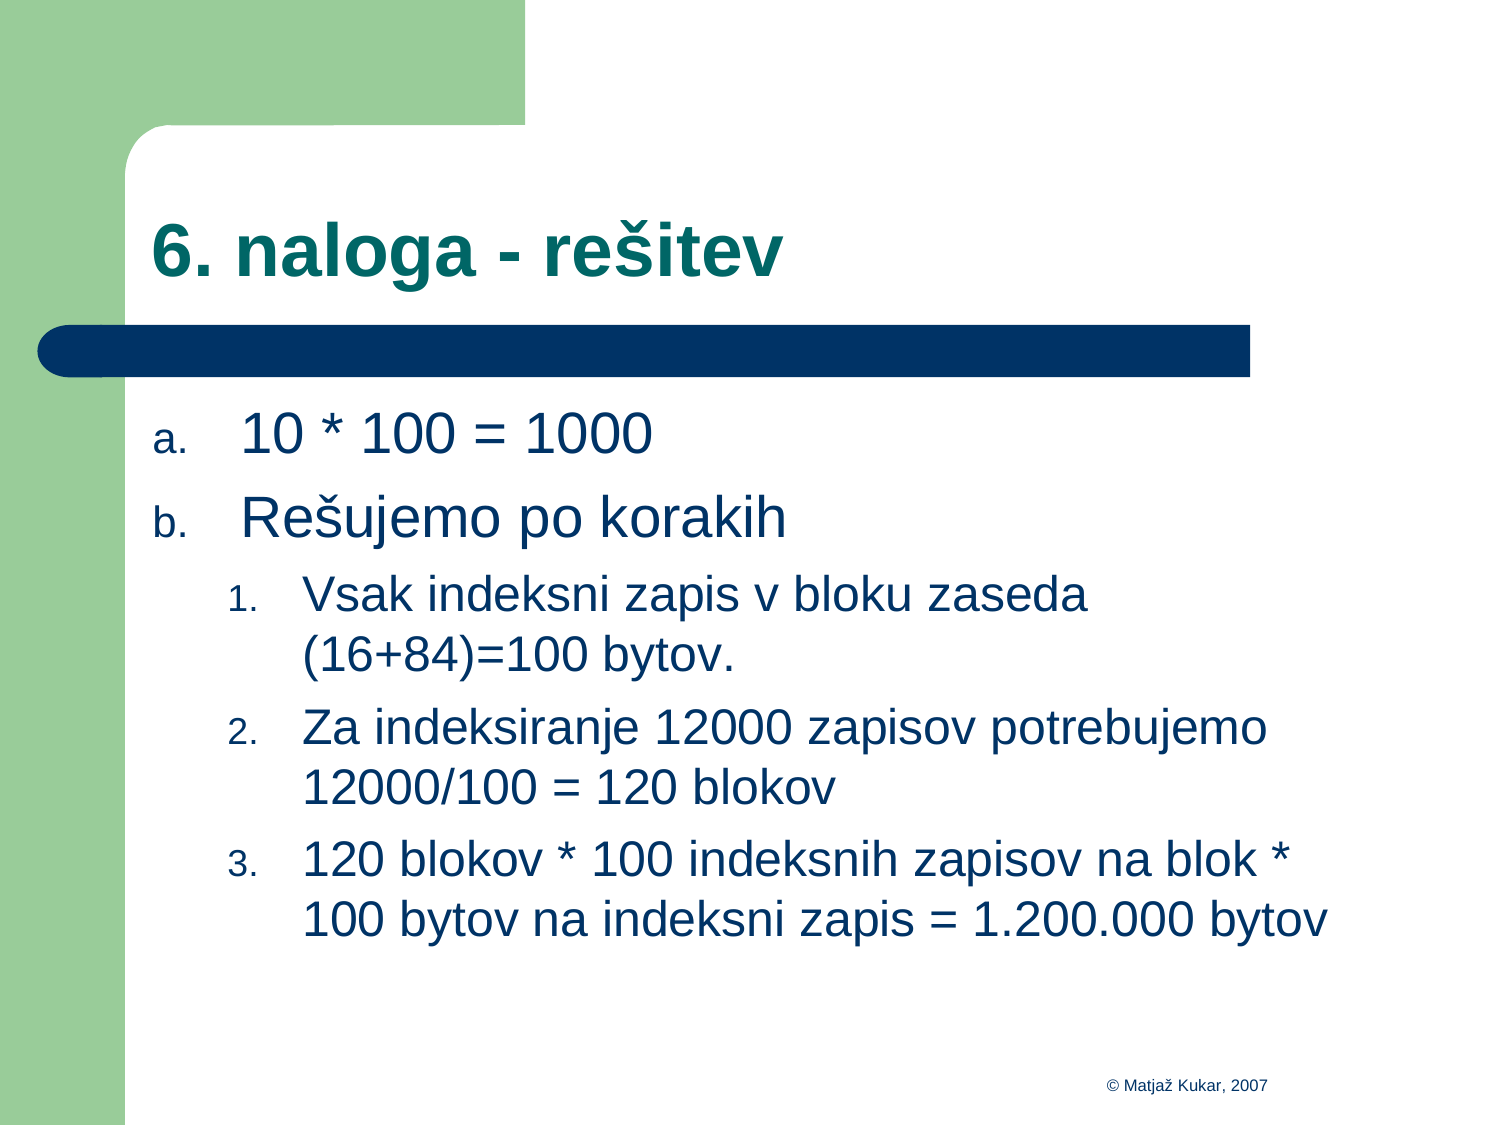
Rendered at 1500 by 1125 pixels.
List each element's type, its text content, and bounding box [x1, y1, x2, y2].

list 10 * 100 = 1000 Rešujemo po korakih Vsak indeksni zapis v bloku zaseda (16+84)=100 bytov. Za indeksiranje 12000 zapisov potrebujemo 12000/100 = 120 blokov 120 blokov * 100 indeksnih zapisov na blok * 100 bytov na indeksni zapis = 1.200.000 bytov [137, 387, 1400, 999]
text_box © Matjaž Kukar, 2007 [949, 1025, 1426, 1103]
title 6. naloga - rešitev [136, 136, 1414, 301]
